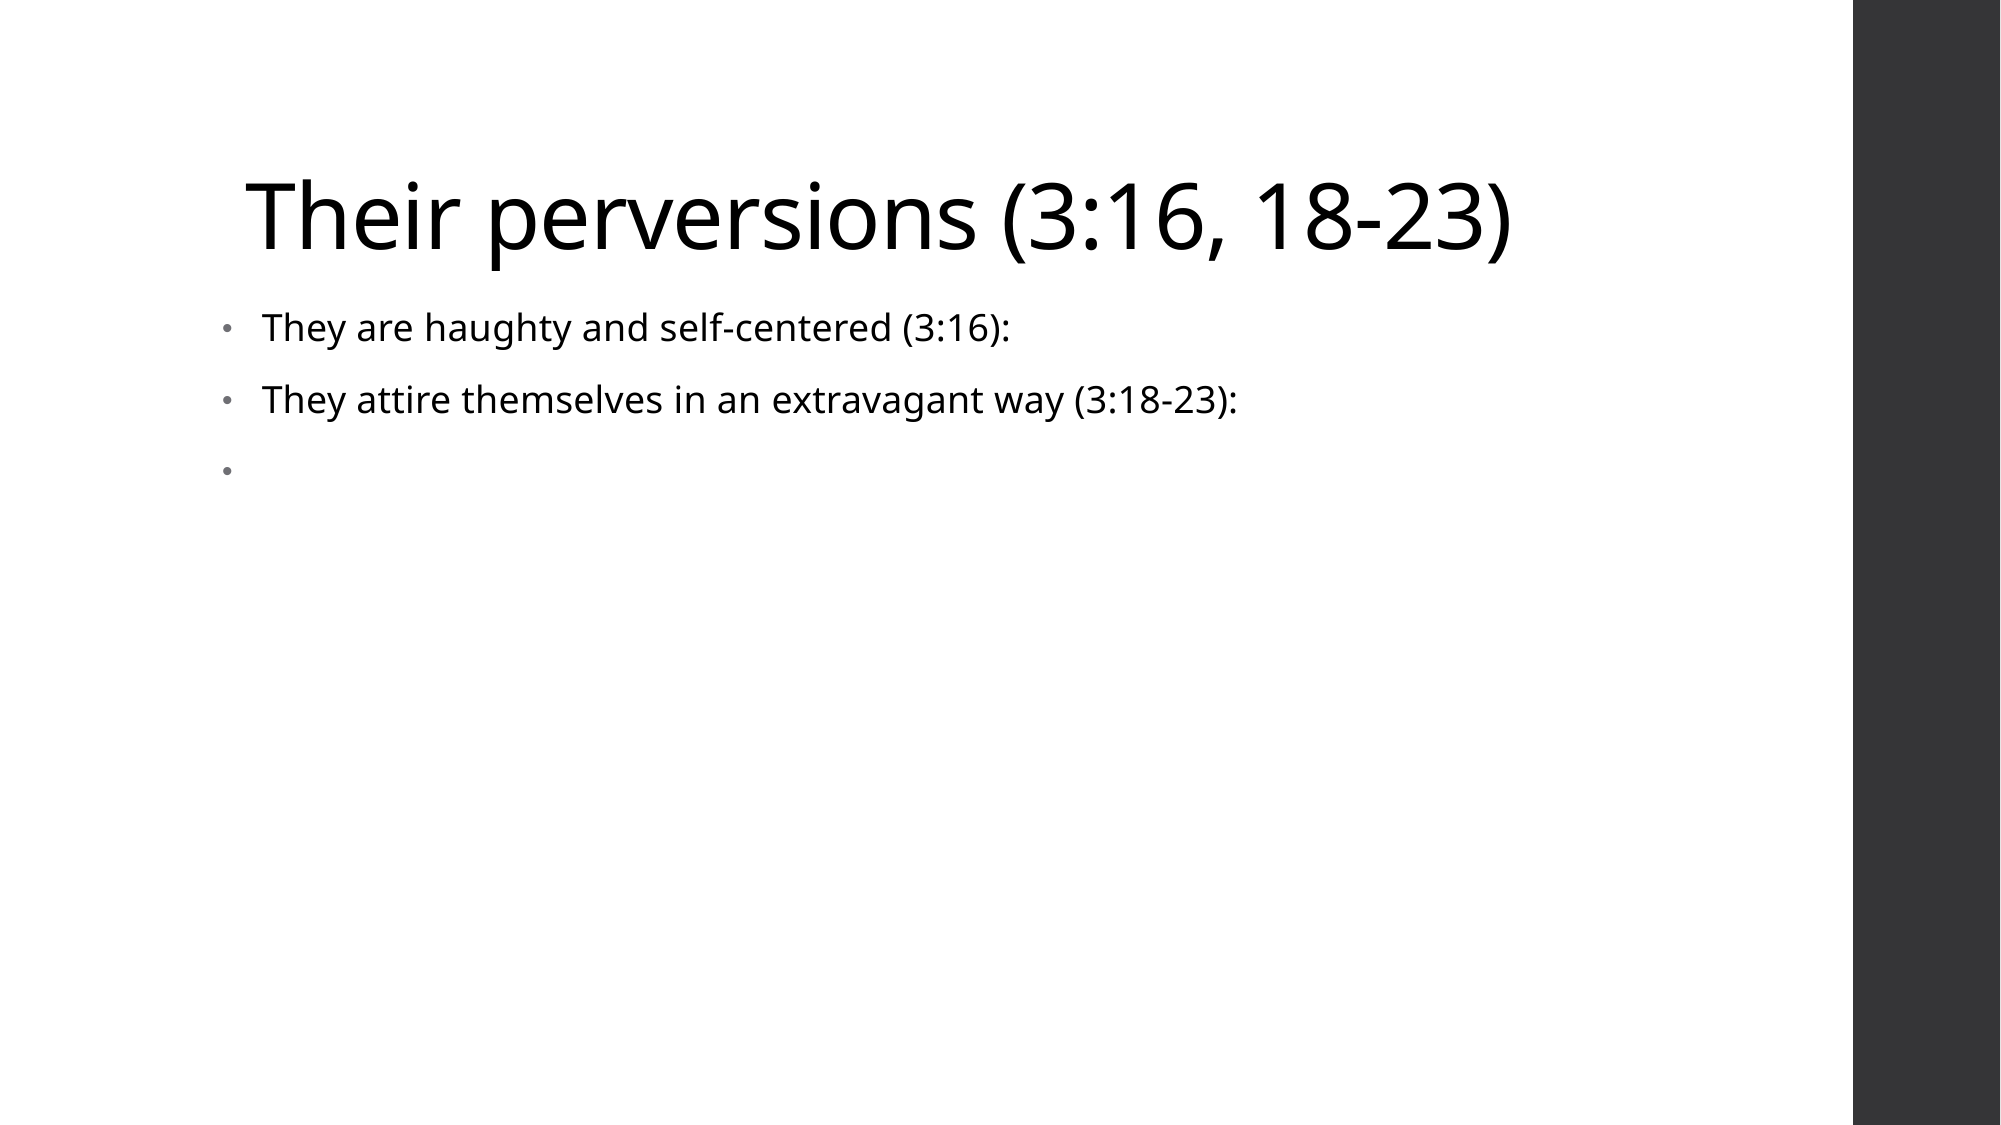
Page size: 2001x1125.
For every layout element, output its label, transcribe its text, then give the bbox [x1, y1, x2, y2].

list They are haughty and self-centered (3:16): They attire themselves in an extravagant way (3:18-23): [206, 299, 1617, 1014]
title Their perversions (3:16, 18-23) [206, 60, 1797, 278]
